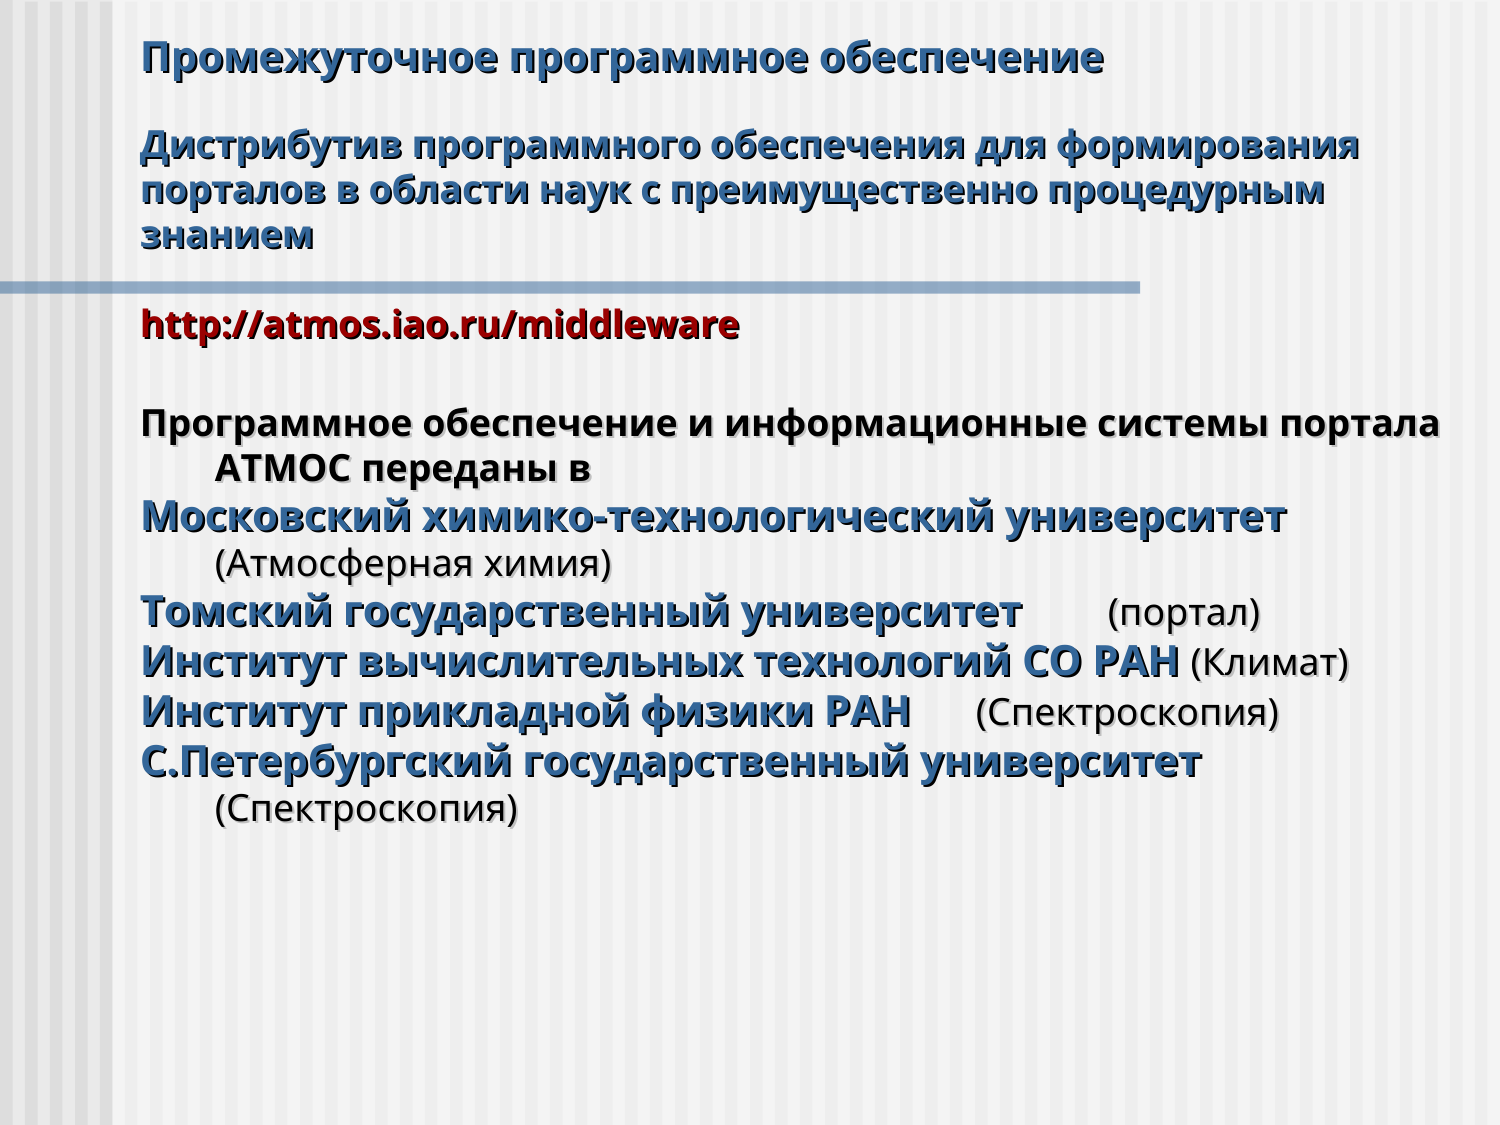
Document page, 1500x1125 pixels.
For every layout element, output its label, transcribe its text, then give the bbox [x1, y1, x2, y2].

text_box Промежуточное программное обеспечение [124, 22, 1363, 88]
text_box Дистрибутив программного обеспечения для формирования порталов в области наук с преимущественно процедурным знанием http://atmos.iao.ru/middleware [125, 112, 1463, 263]
text_box Программное обеспечение и информационные системы портала АТМОС переданы в Московский химико-технологический университет (Атмосферная химия) Томский государственный университет (портал) Институт вычислительных технологий СО РАН (Климат) Институт прикладной физики РАН (Спектроскопия) С.Петербургский государственный университет (Спектроскопия) [125, 391, 1463, 837]
